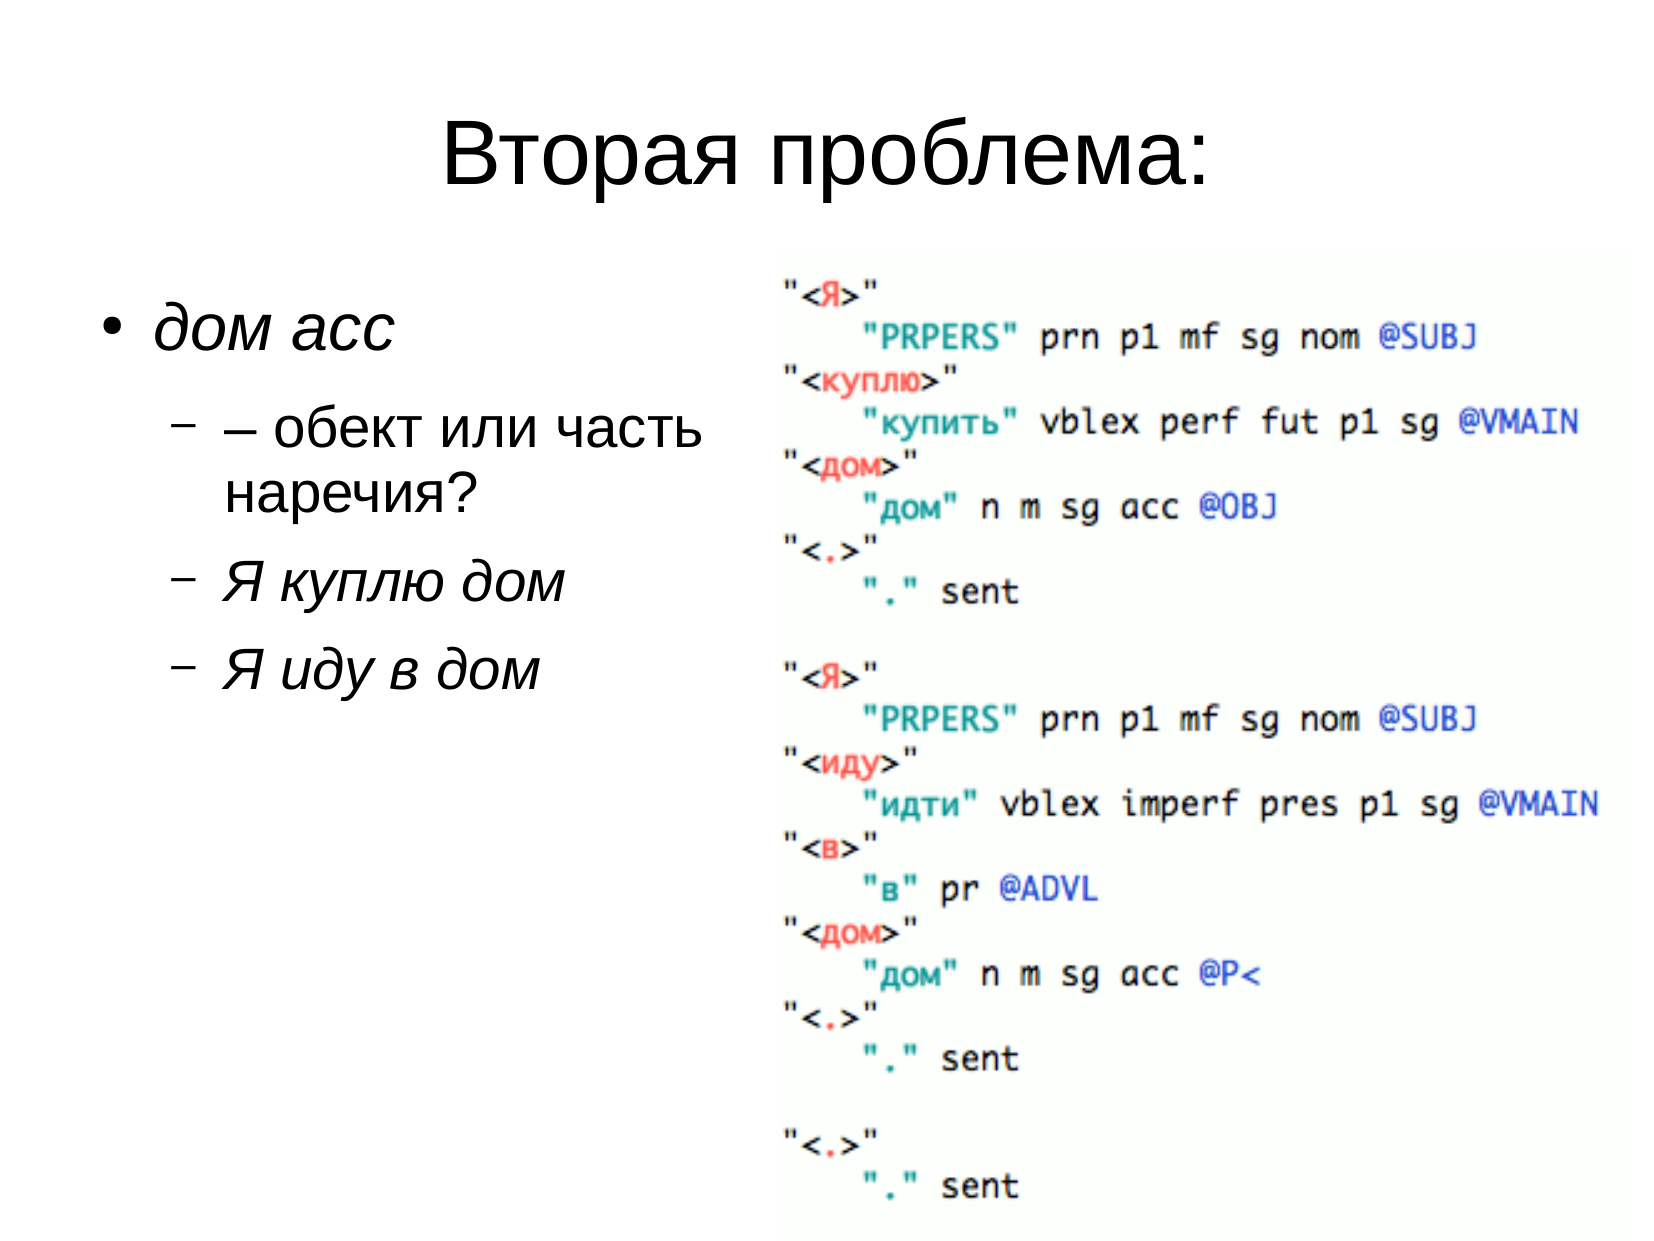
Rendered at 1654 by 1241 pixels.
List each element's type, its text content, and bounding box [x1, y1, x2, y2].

list дом acc – обект или часть наречия? Я куплю дом Я иду в дом [82, 290, 779, 1109]
title Вторая проблема: [82, 49, 1571, 257]
picture [779, 252, 1630, 1241]
